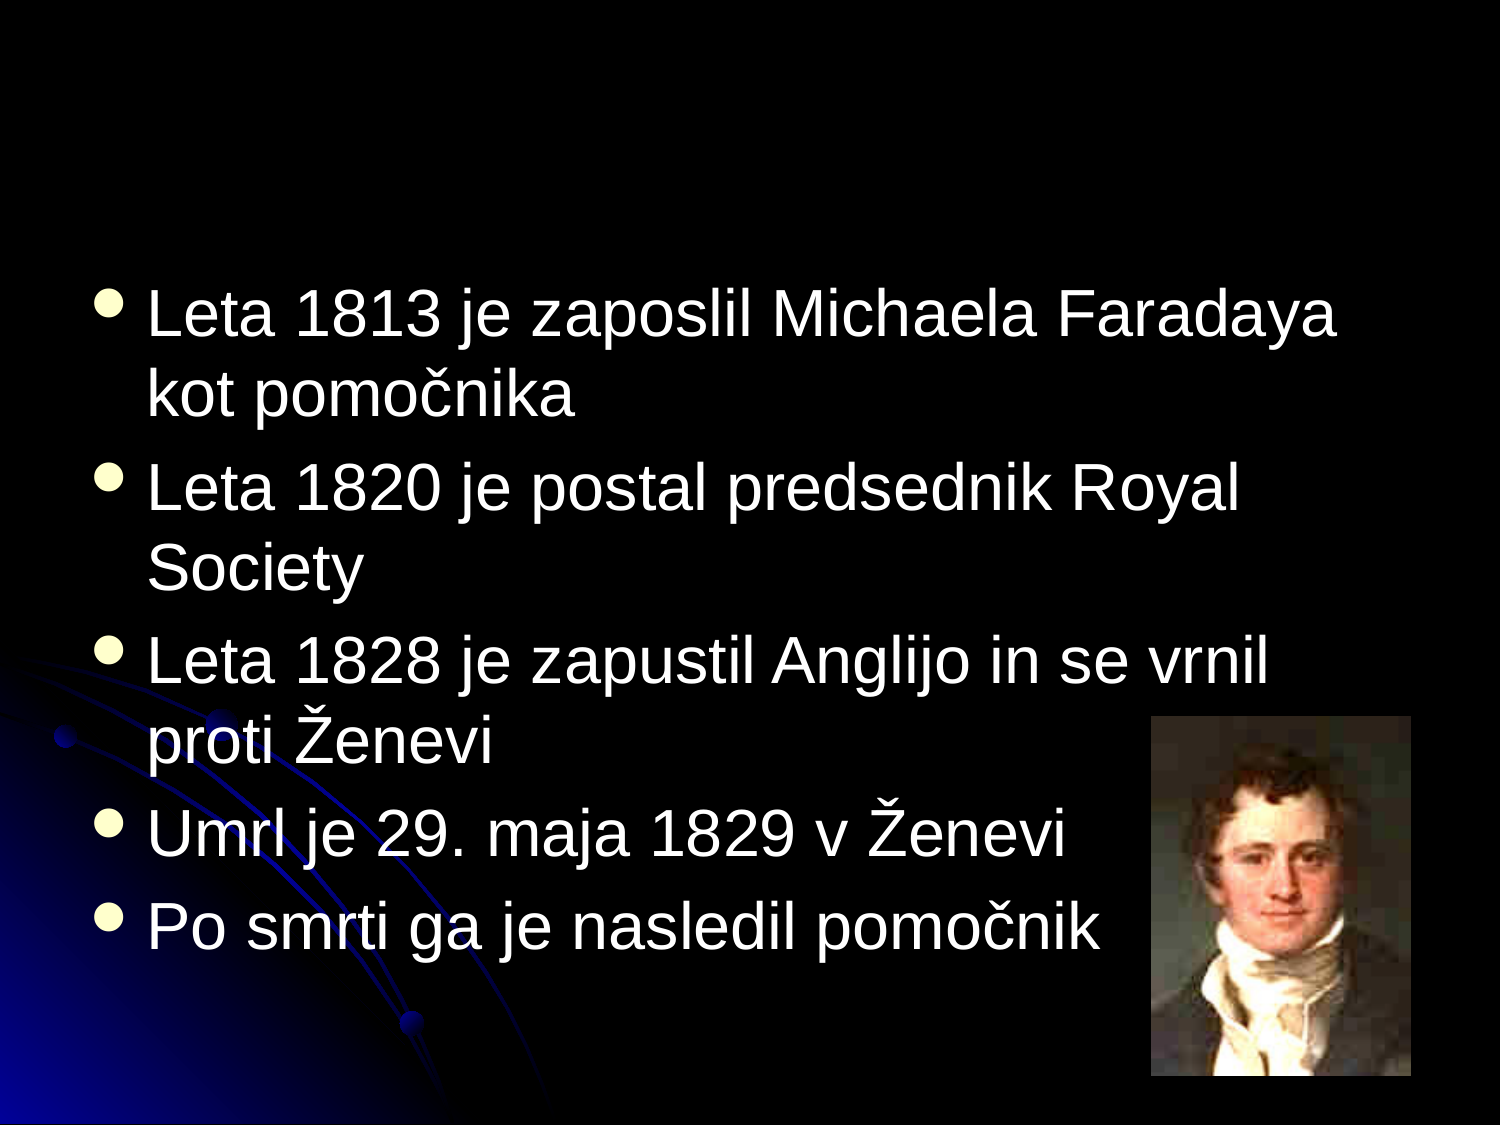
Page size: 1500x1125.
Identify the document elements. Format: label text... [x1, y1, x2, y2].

picture [1151, 716, 1411, 1076]
list Leta 1813 je zaposlil Michaela Faradaya kot pomočnika Leta 1820 je postal predsednik Royal Society Leta 1828 je zapustil Anglijo in se vrnil proti Ženevi Umrl je 29. maja 1829 v Ženevi Po smrti ga je nasledil pomočnik [75, 262, 1425, 1006]
